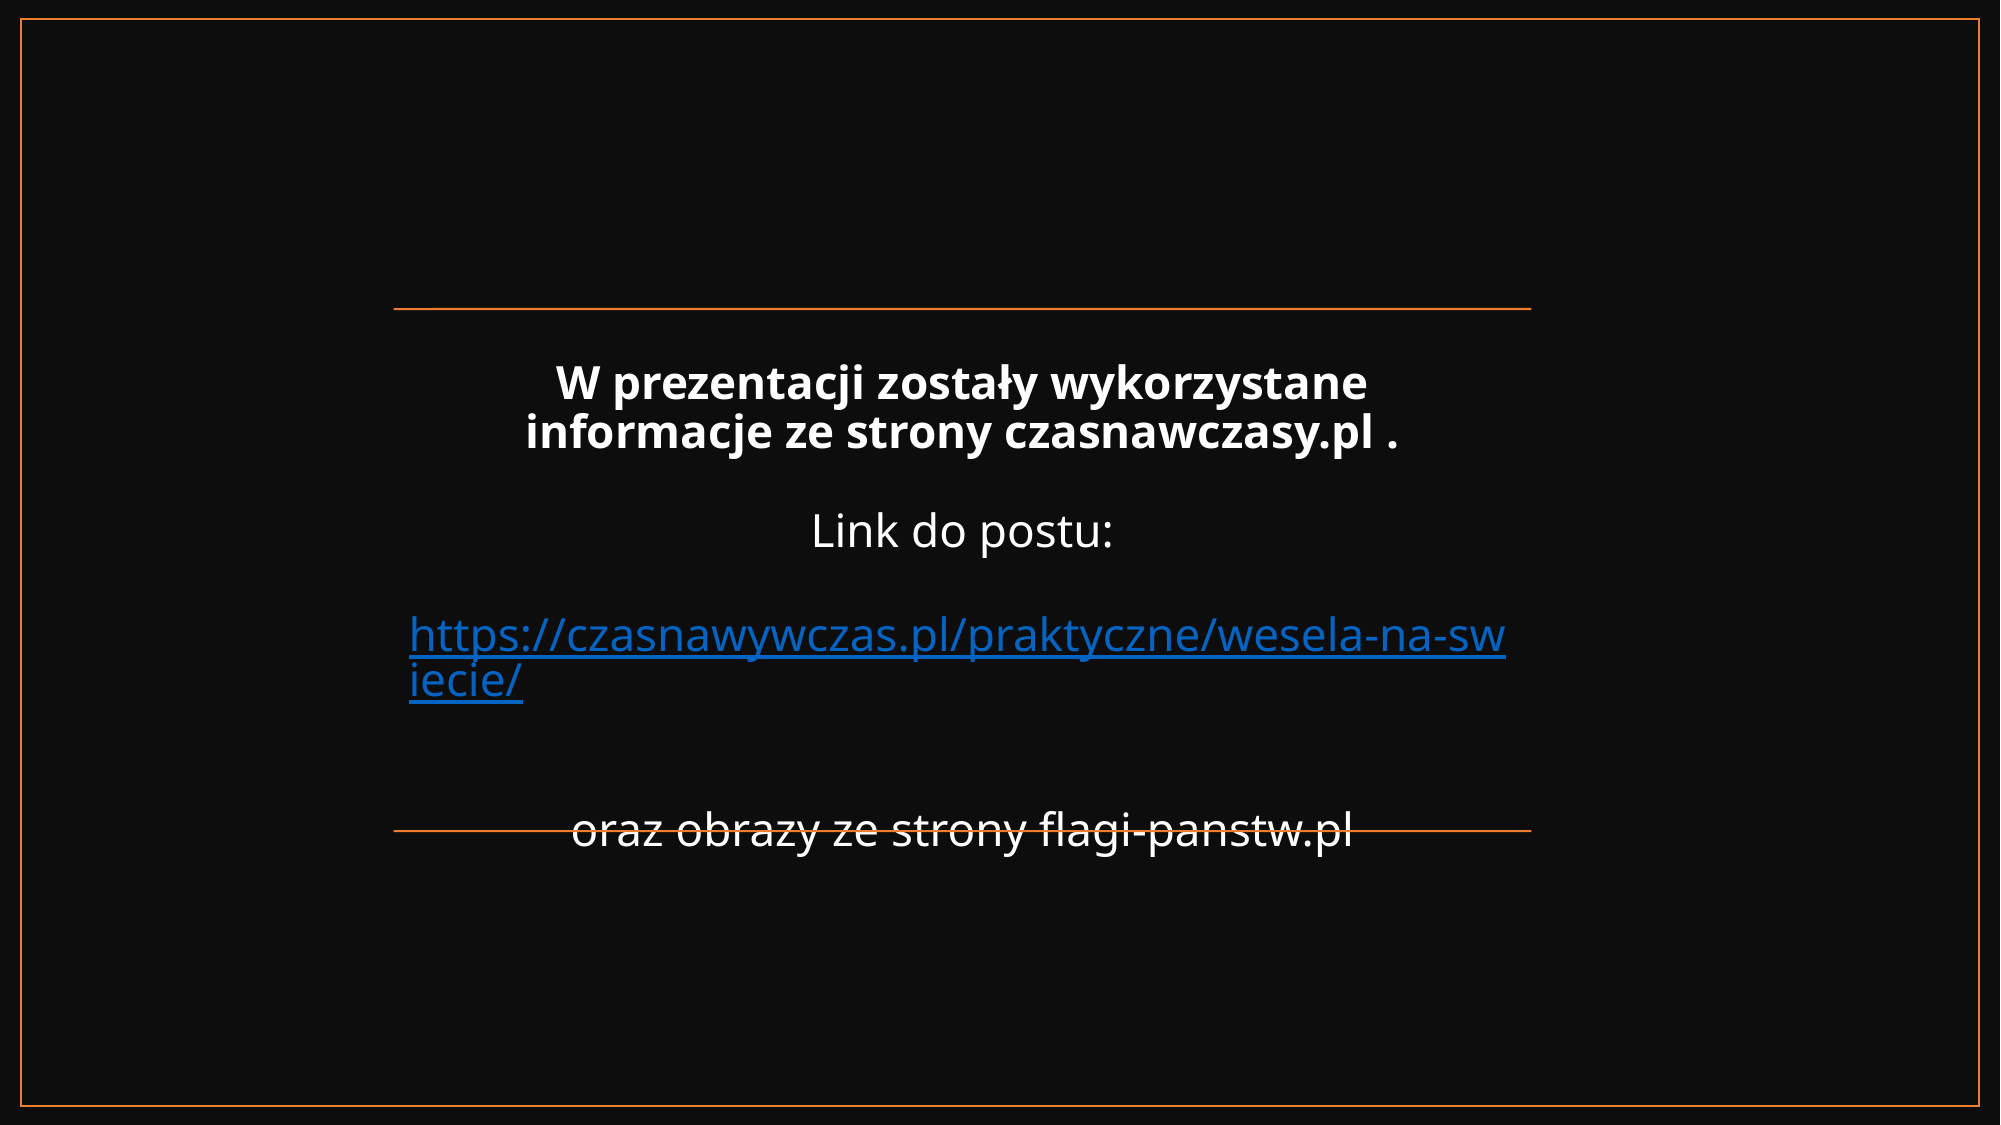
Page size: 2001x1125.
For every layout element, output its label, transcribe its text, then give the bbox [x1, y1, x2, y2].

title W prezentacji zostały wykorzystane informacje ze strony czasnawczasy.pl . Link do postu: https://czasnawywczas.pl/praktyczne/wesela-na-swiecie/ oraz obrazy ze strony flagi-panstw.pl [393, 340, 1532, 830]
text_box [0, 0, 2000, 1125]
